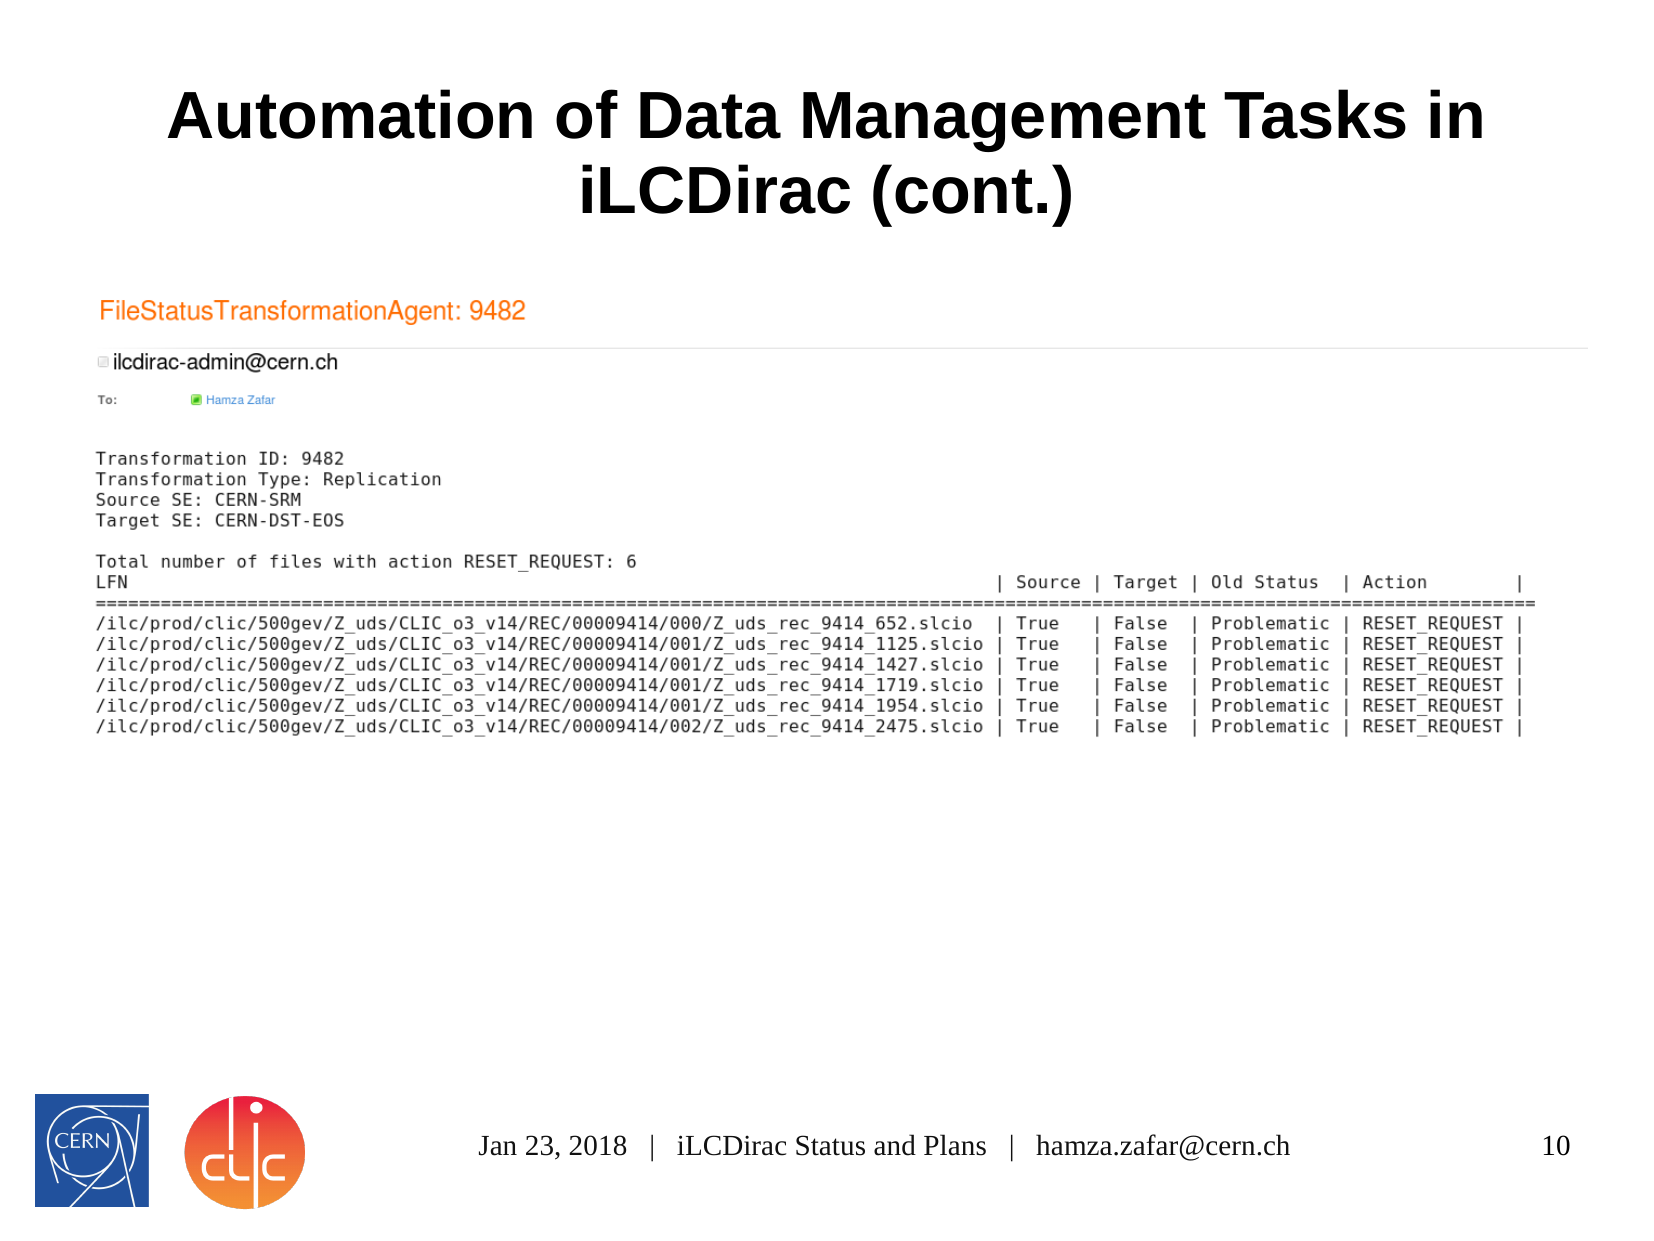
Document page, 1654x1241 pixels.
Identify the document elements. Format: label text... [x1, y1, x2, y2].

picture [87, 286, 1588, 806]
title Automation of Data Management Tasks in iLCDirac (cont.) [82, 49, 1571, 257]
picture [35, 1094, 149, 1208]
picture [154, 1067, 335, 1237]
